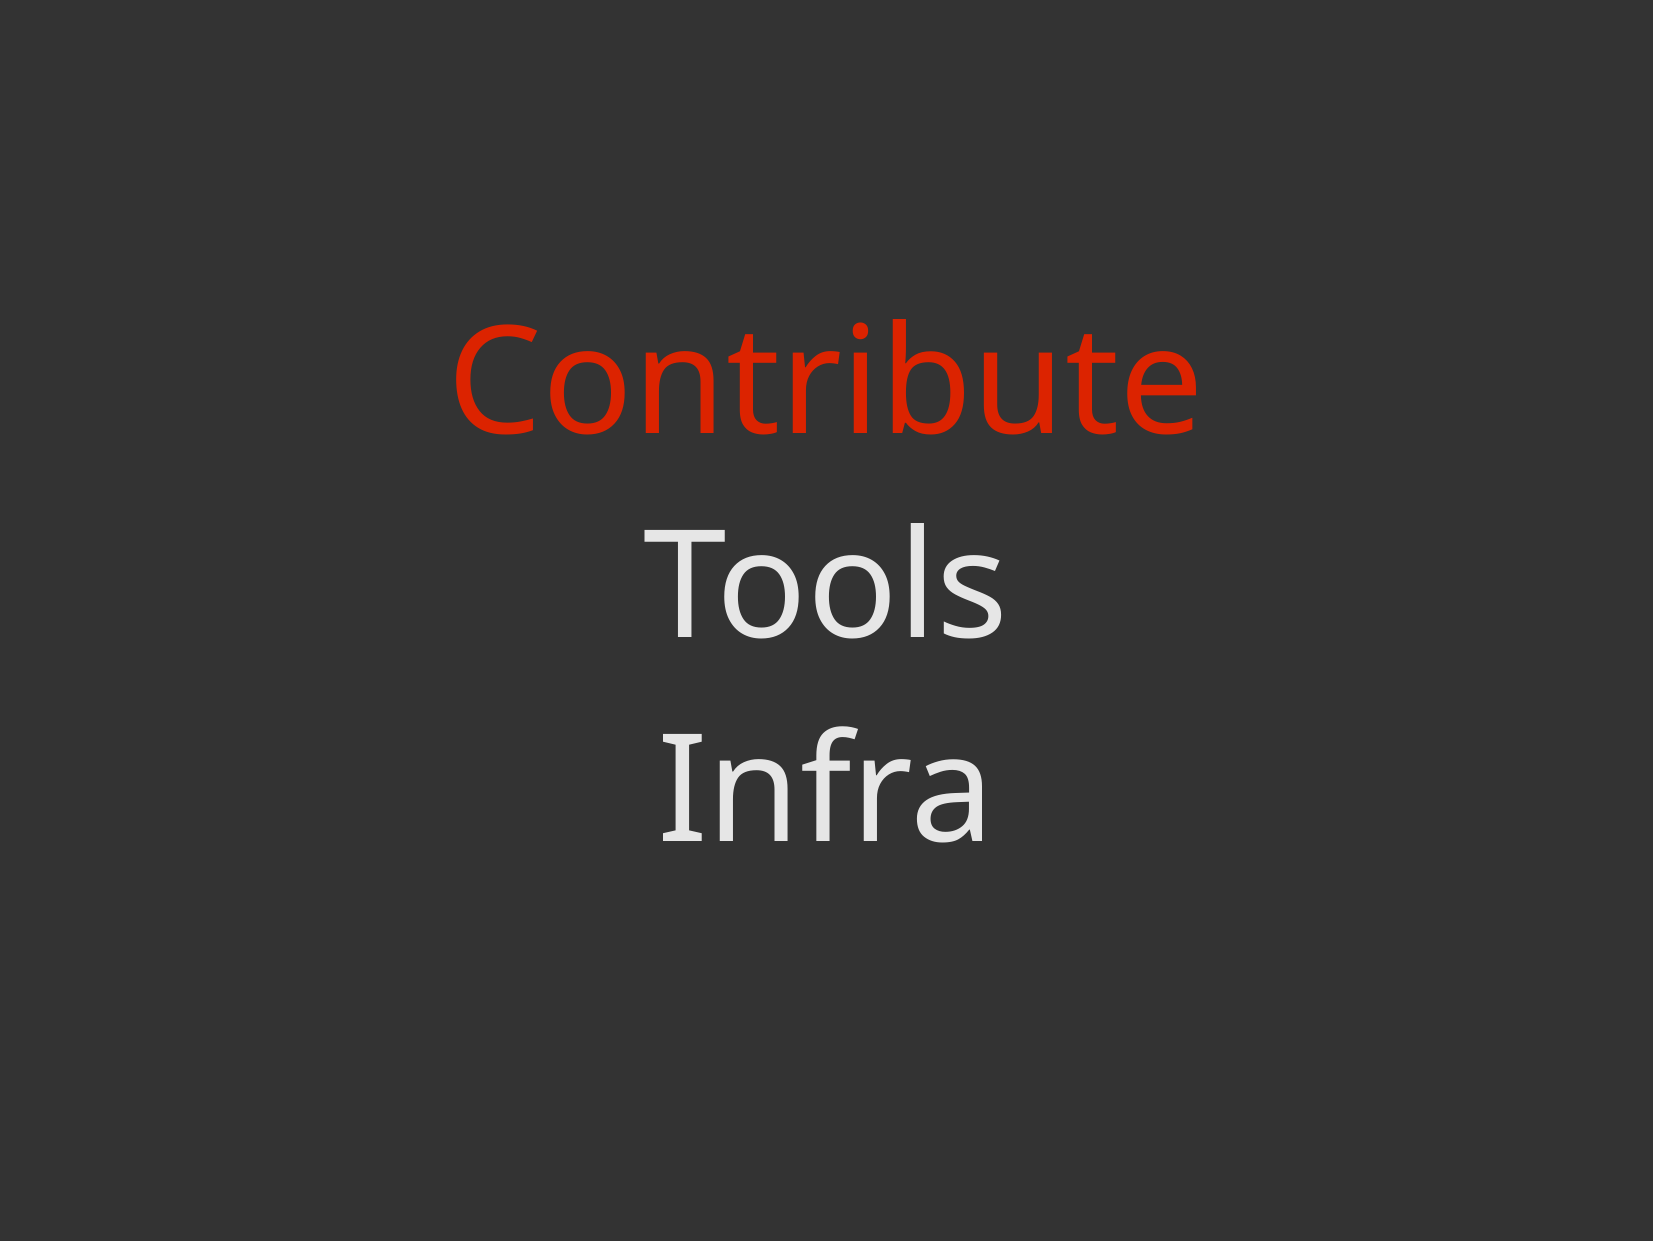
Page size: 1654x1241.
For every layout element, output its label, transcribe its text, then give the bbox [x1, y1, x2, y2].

subtitle Contribute Tools Infra [82, 56, 1571, 1102]
